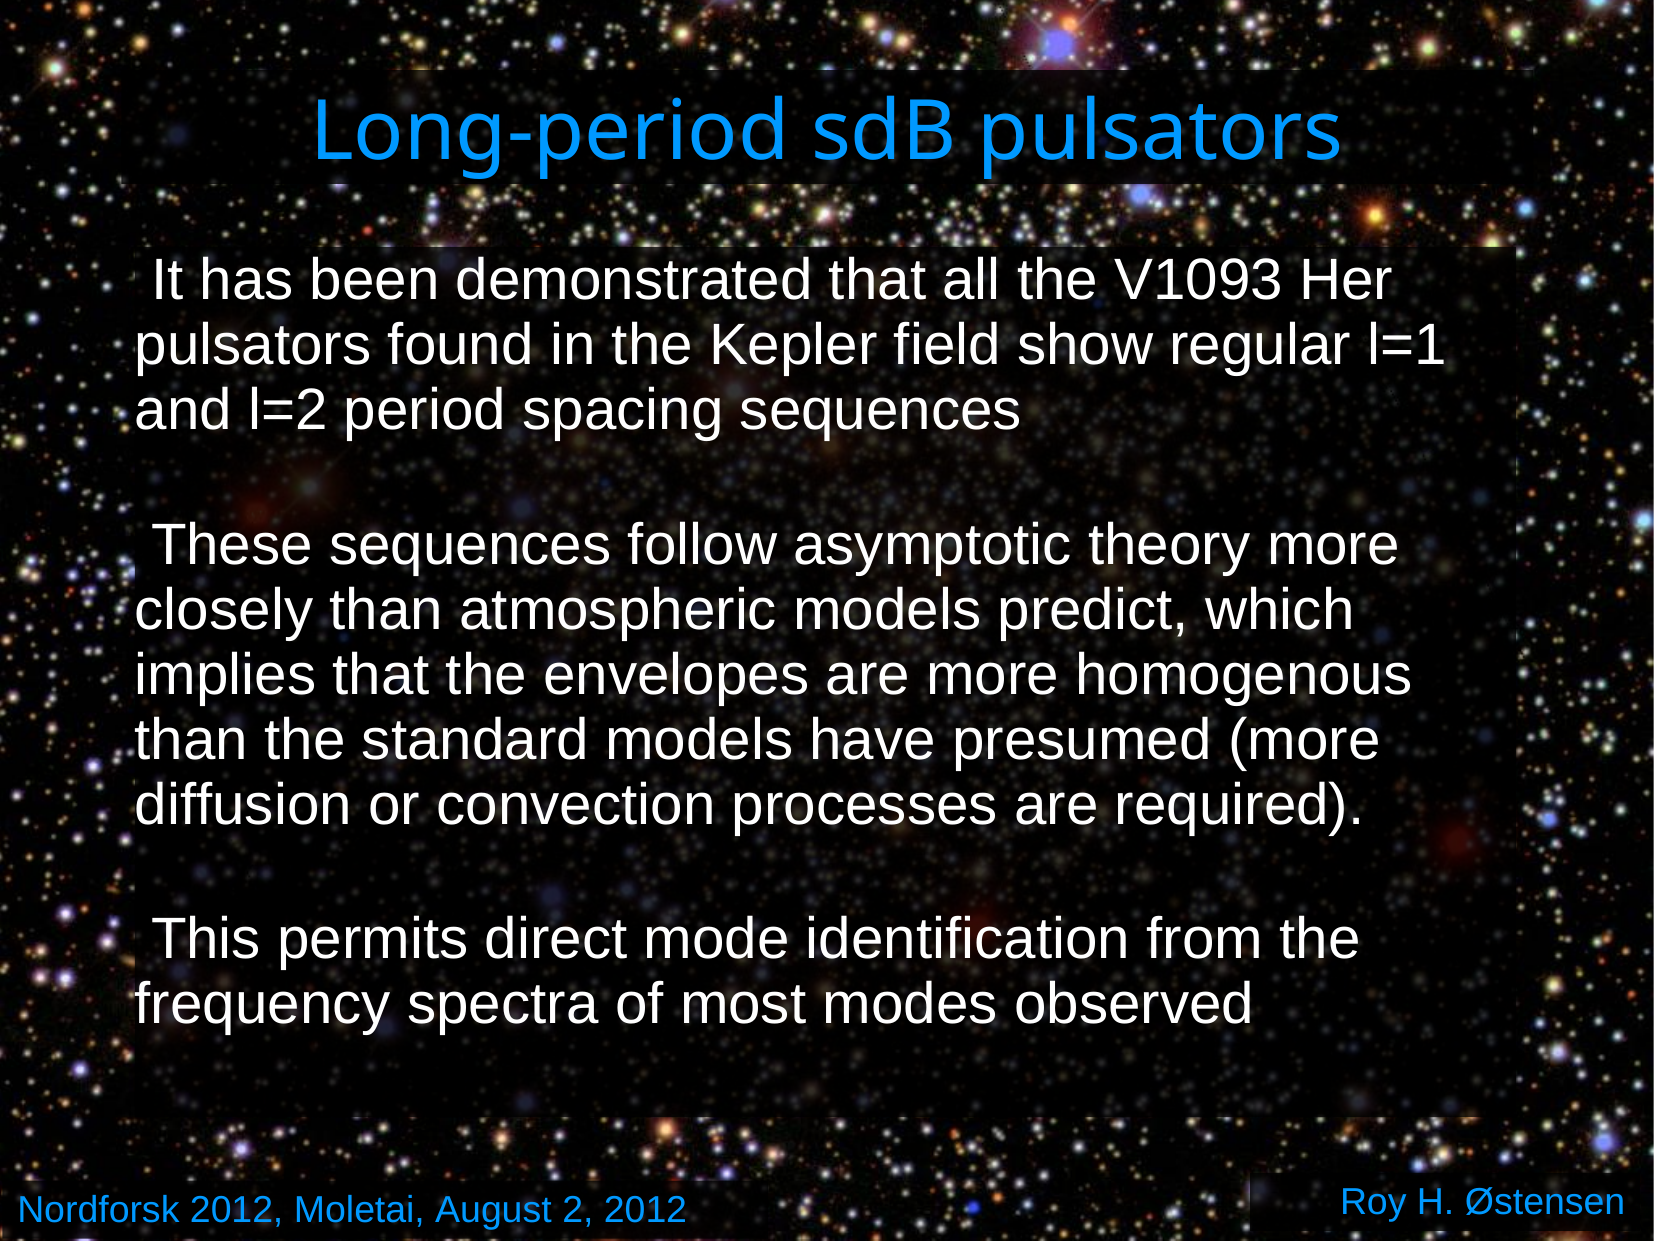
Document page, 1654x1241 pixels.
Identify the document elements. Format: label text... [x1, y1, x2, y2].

picture [0, 0, 1654, 1241]
list It has been demonstrated that all the V1093 Her pulsators found in the Kepler field show regular l=1 and l=2 period spacing sequences These sequences follow asymptotic theory more closely than atmospheric models predict, which implies that the envelopes are more homogenous than the standard models have presumed (more diffusion or convection processes are required). This permits direct mode identification from the frequency spectra of most modes observed [134, 246, 1516, 1118]
title Long-period sdB pulsators [121, 75, 1534, 179]
